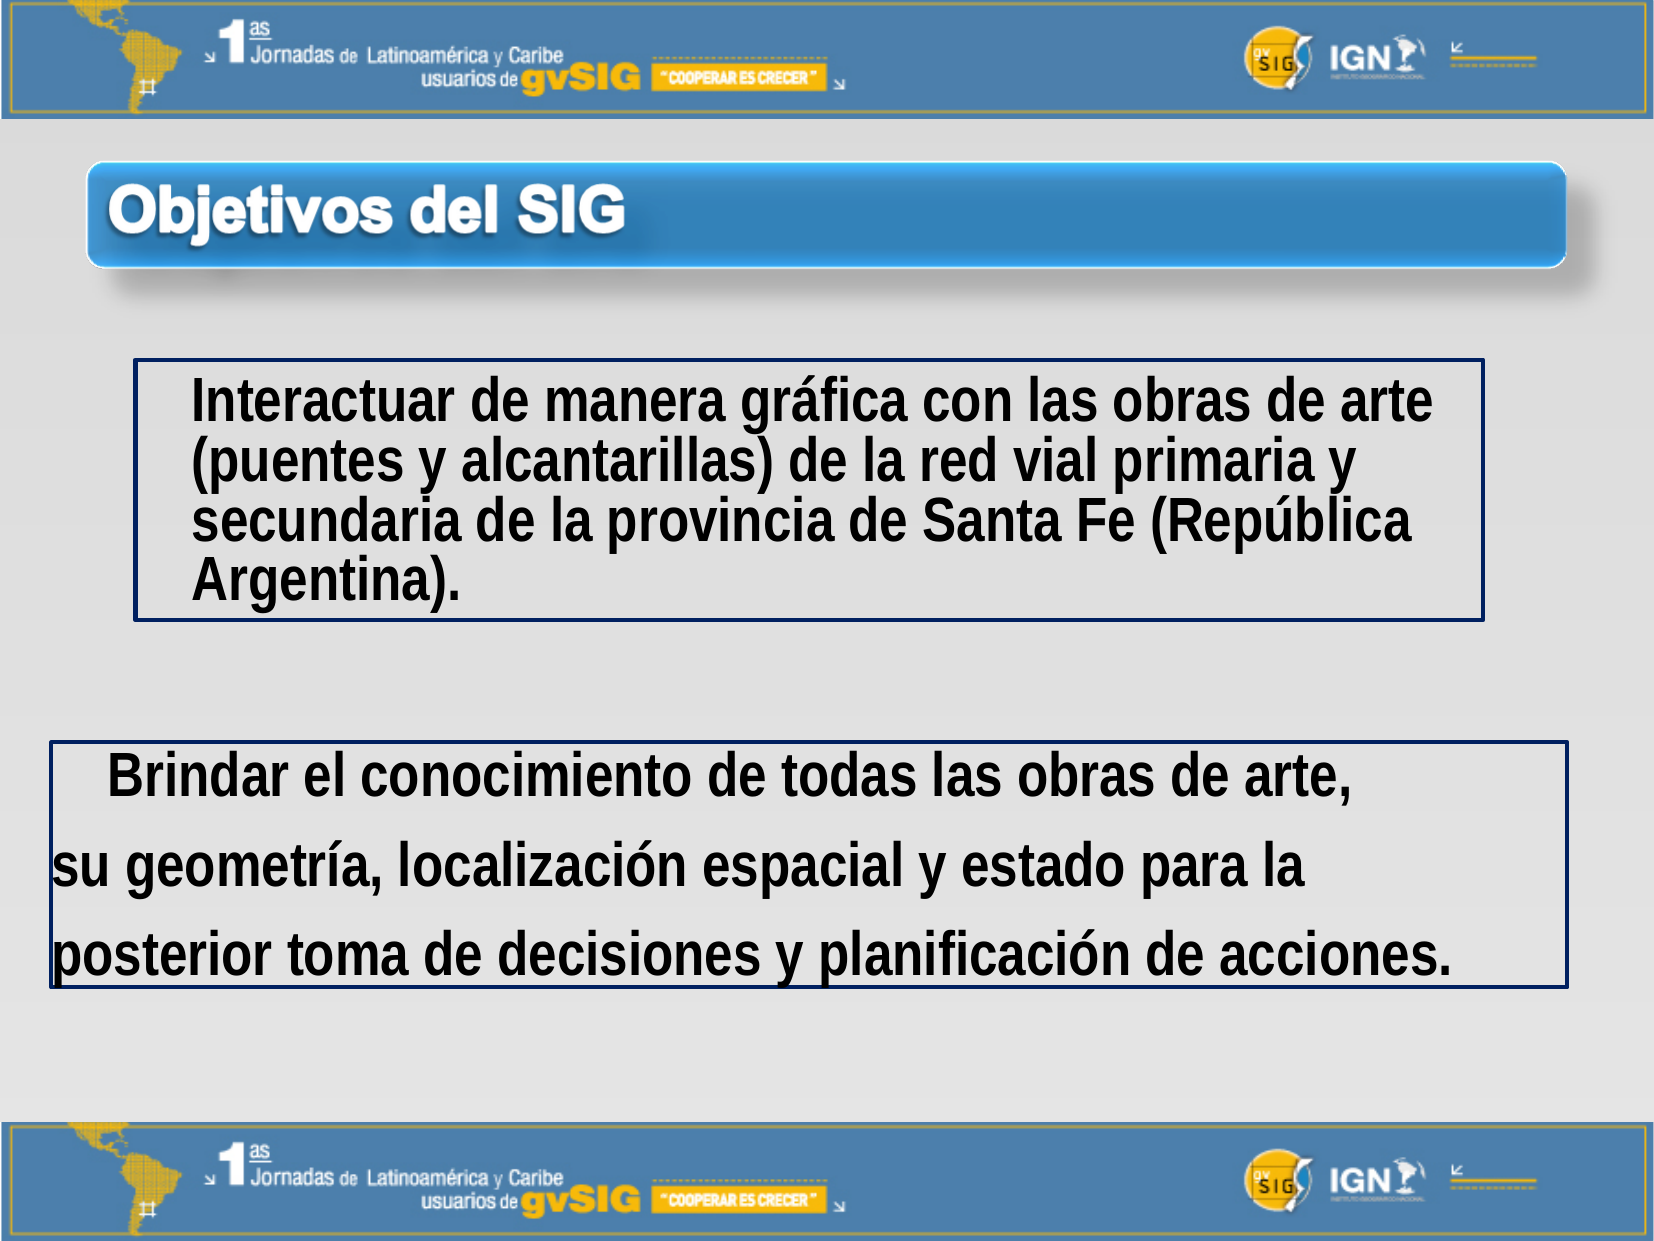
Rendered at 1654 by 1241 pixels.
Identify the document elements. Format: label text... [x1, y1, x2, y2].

picture [0, 1122, 1654, 1241]
list Interactuar de manera gráfica con las obras de arte (puentes y alcantarillas) de la red vial primaria y secundaria de la provincia de Santa Fe (República Argentina). [135, 359, 1484, 621]
text_box Brindar el conocimiento de todas las obras de arte, su geometría, localización espacial y estado para la posterior toma de decisiones y planificación de acciones. [51, 742, 1568, 988]
picture [54, 141, 1627, 329]
picture [0, 0, 1654, 119]
